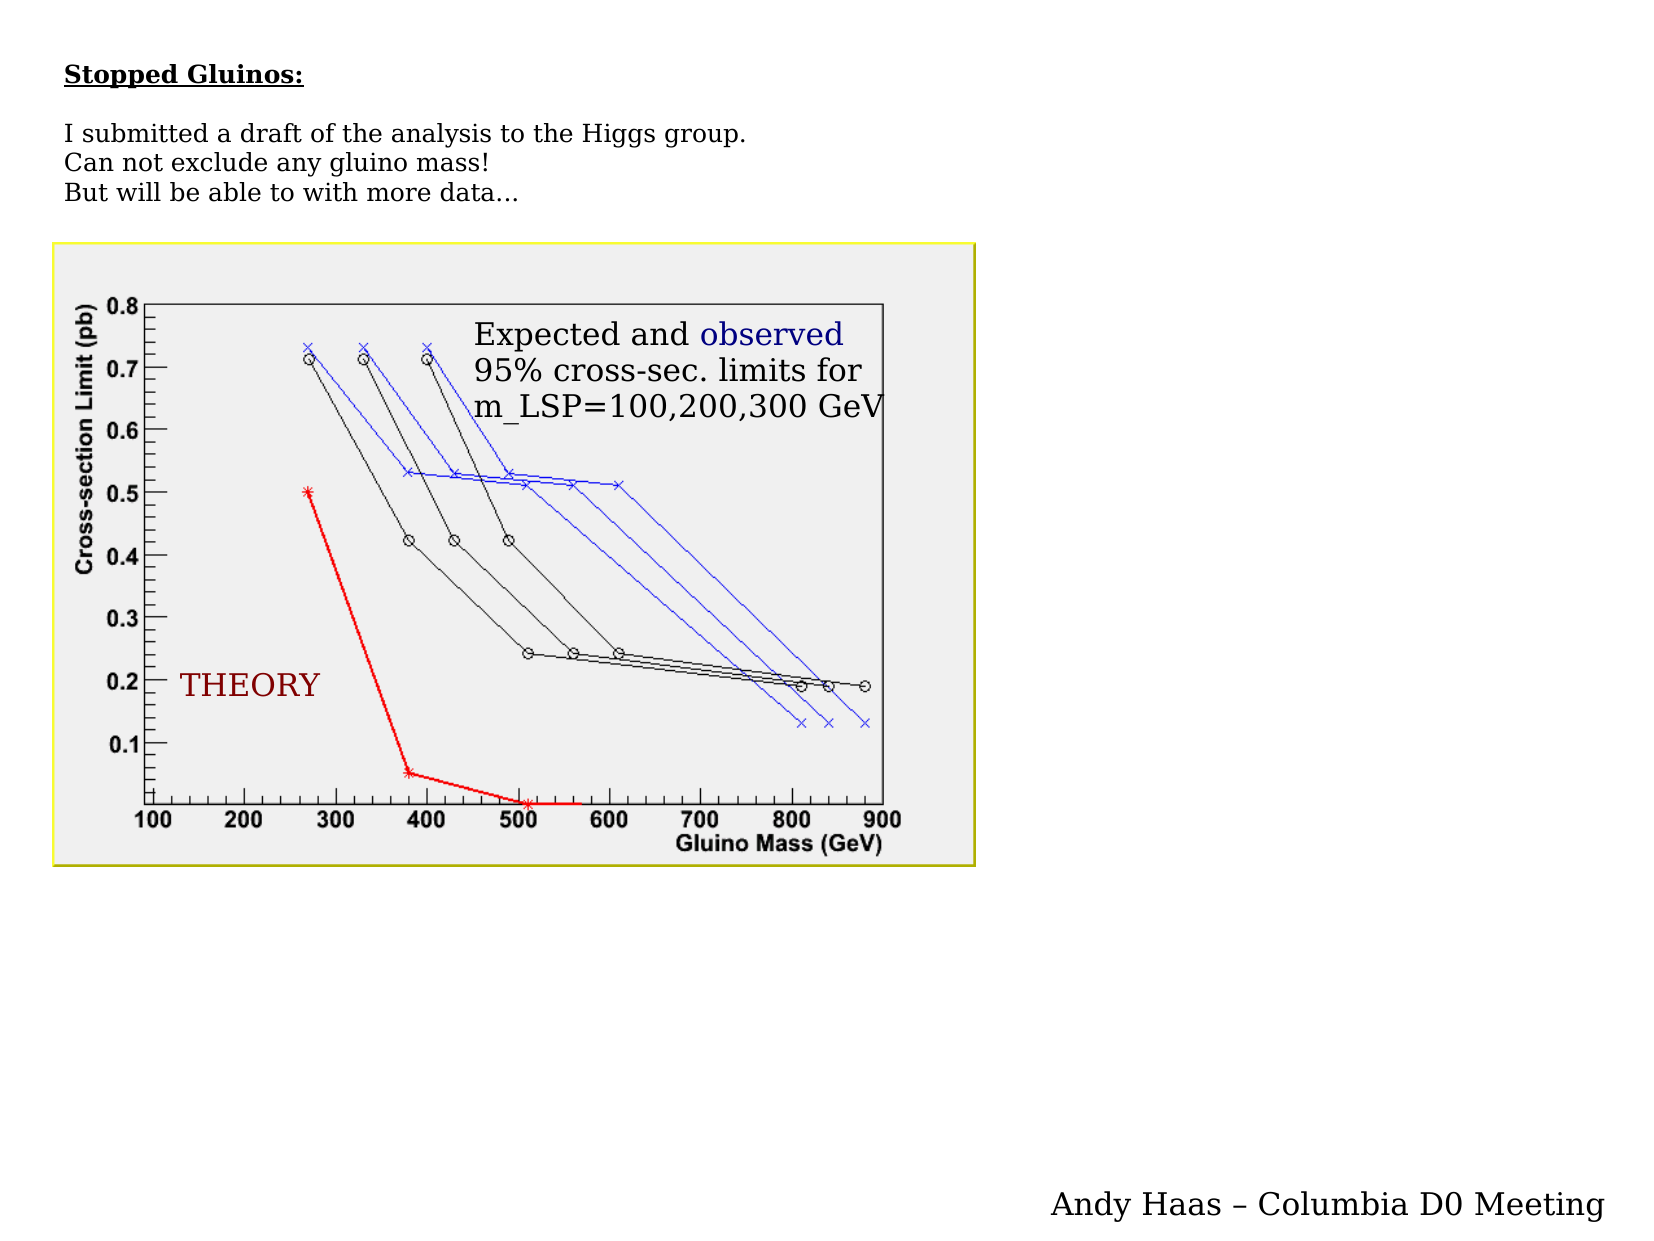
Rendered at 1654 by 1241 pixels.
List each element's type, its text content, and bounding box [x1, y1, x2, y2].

picture [52, 242, 976, 867]
text_box Stopped Gluinos: I submitted a draft of the analysis to the Higgs group. Can not exclude any gluino mass! But will be able to with more data... [64, 60, 971, 242]
text_box THEORY [179, 667, 364, 715]
text_box Expected and observed 95% cross-sec. limits for m_LSP=100,200,300 GeV [473, 316, 1011, 458]
